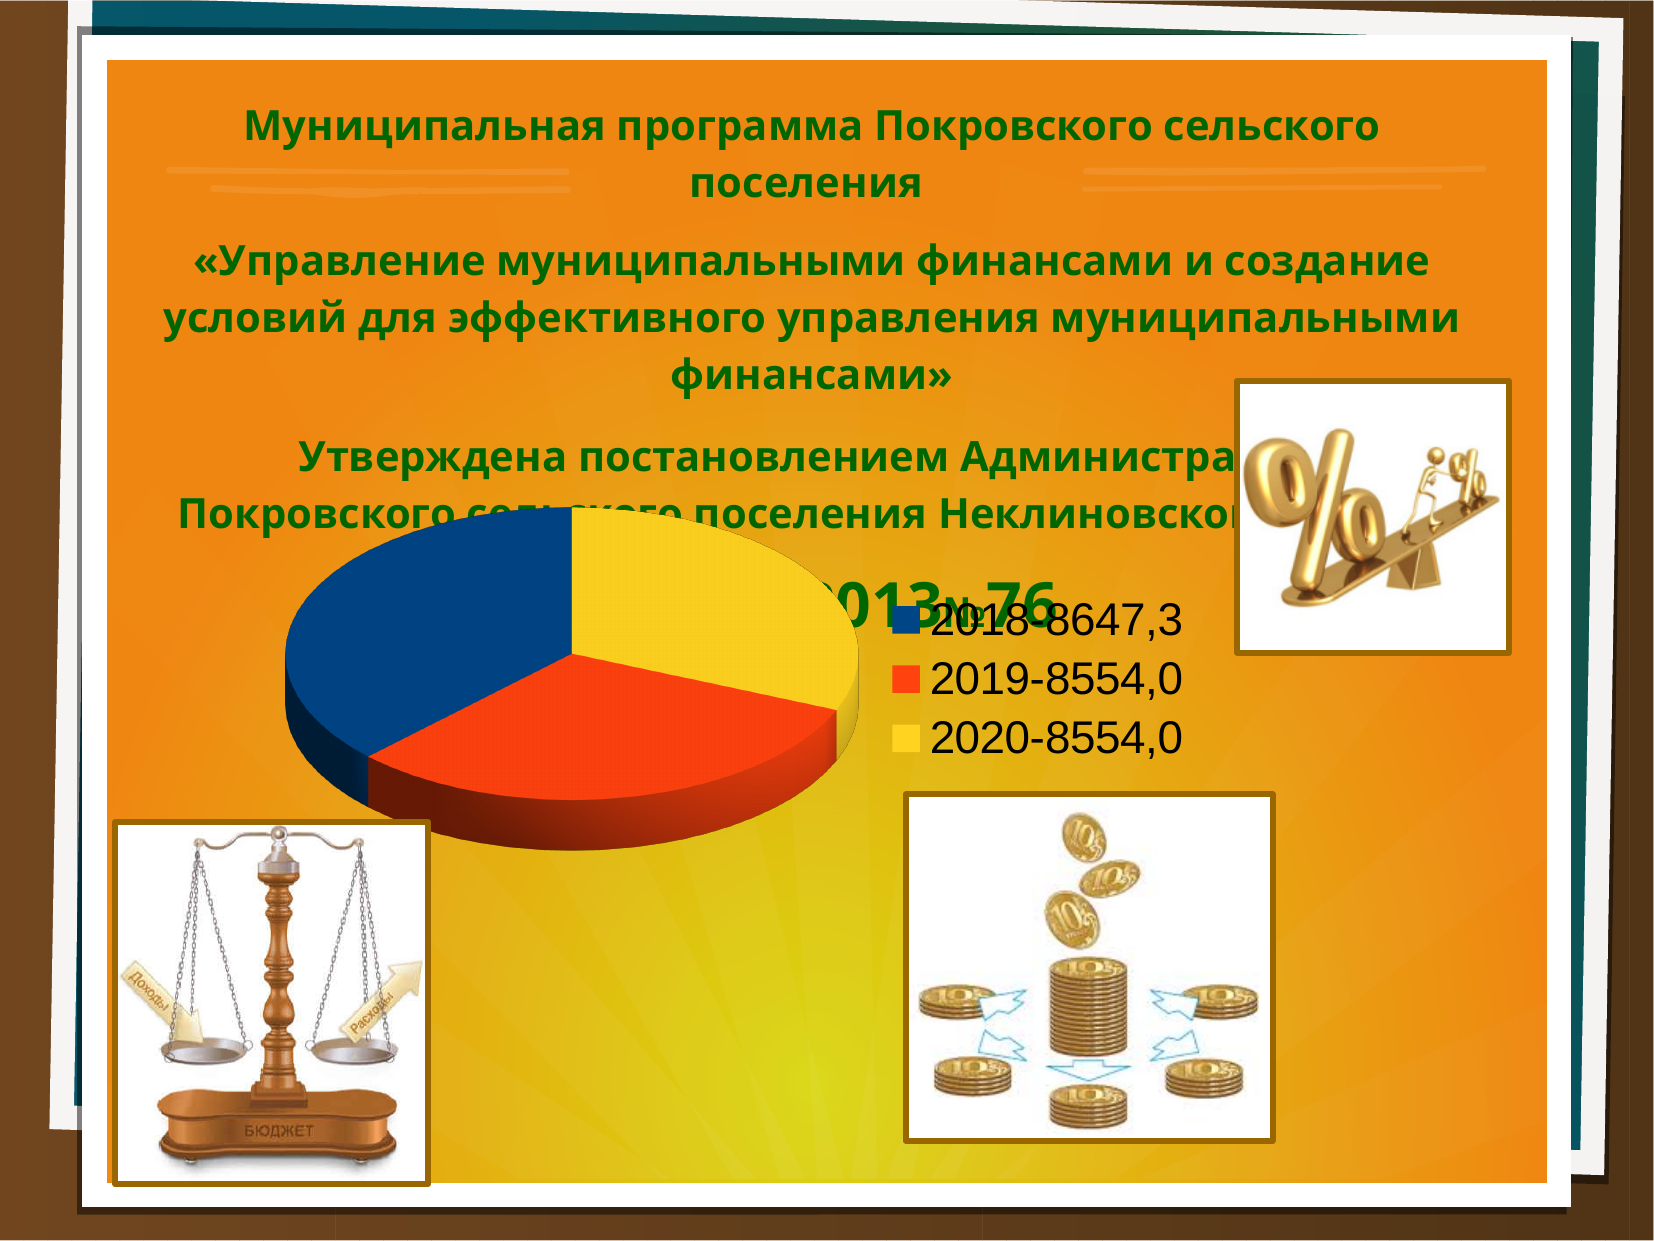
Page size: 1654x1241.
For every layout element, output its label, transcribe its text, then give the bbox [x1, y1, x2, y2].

picture [1240, 383, 1506, 650]
chart [266, 383, 1211, 975]
text_box Муниципальная программа Покровского сельского поселения «Управление муниципальными финансами и создание условий для эффективного управления муниципальными финансами» Утверждена постановлением Администрации Покровского сельского поселения Неклиновского района От11.10.2013№76 [147, 88, 1477, 541]
picture [118, 824, 426, 1182]
picture [908, 797, 1270, 1138]
